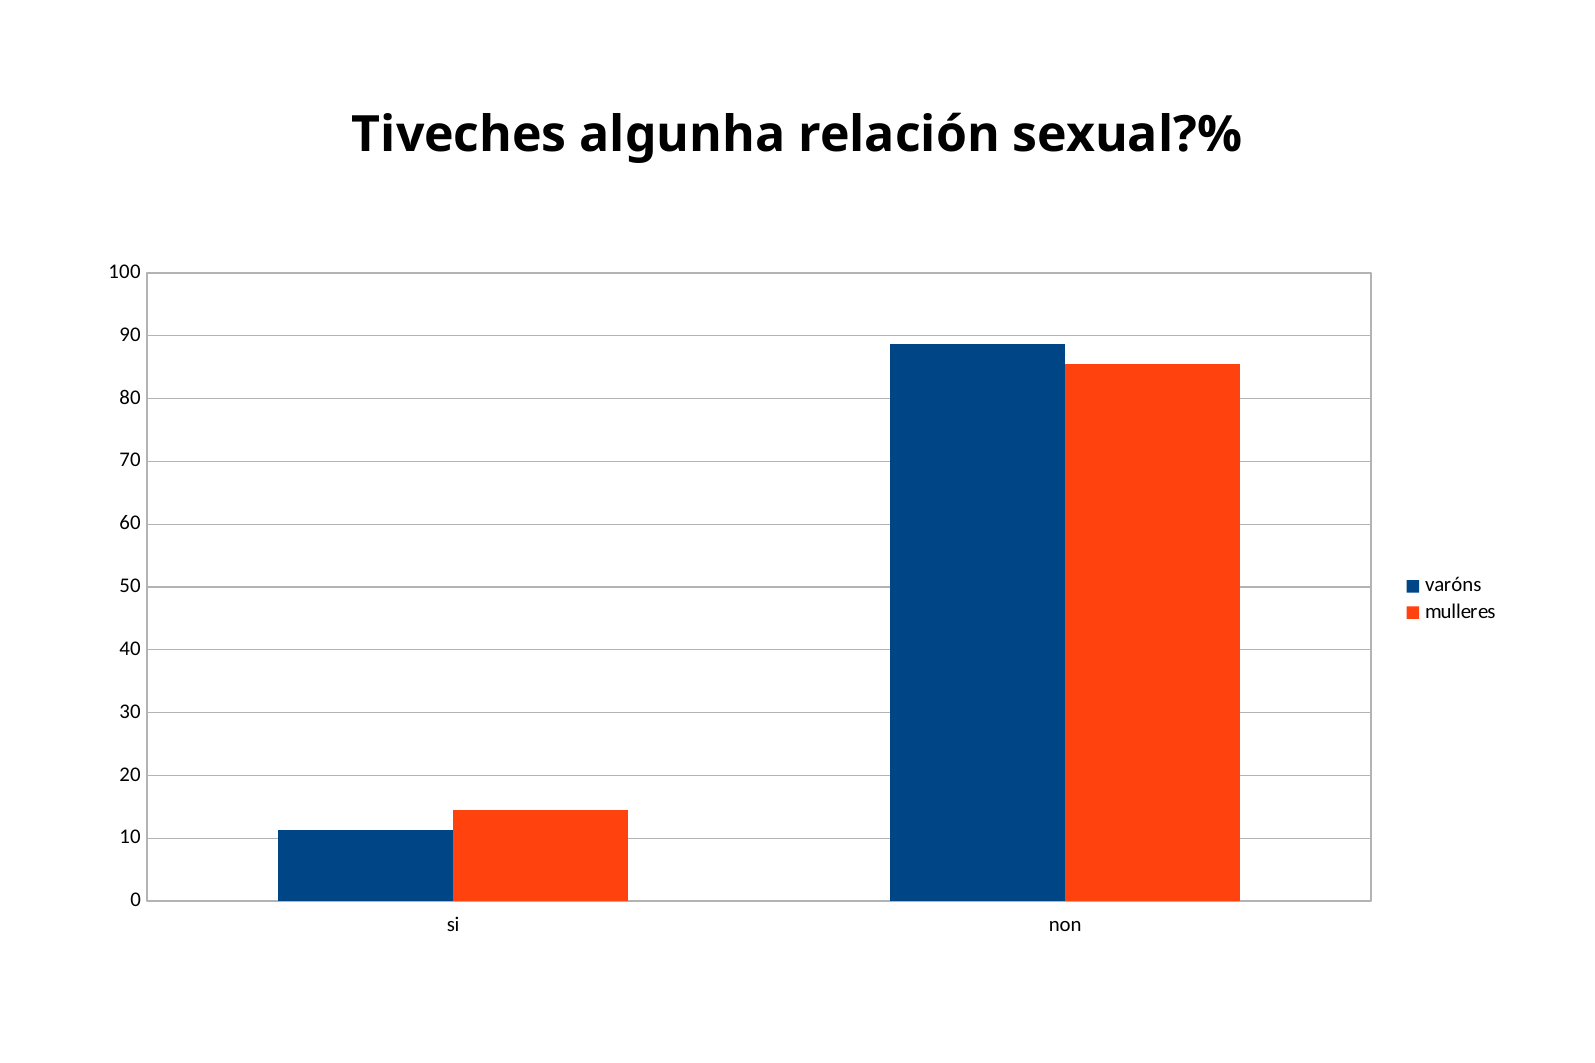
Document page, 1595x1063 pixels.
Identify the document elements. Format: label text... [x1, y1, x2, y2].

title Tiveches algunha relación sexual?% [79, 42, 1515, 220]
chart [79, 248, 1515, 951]
